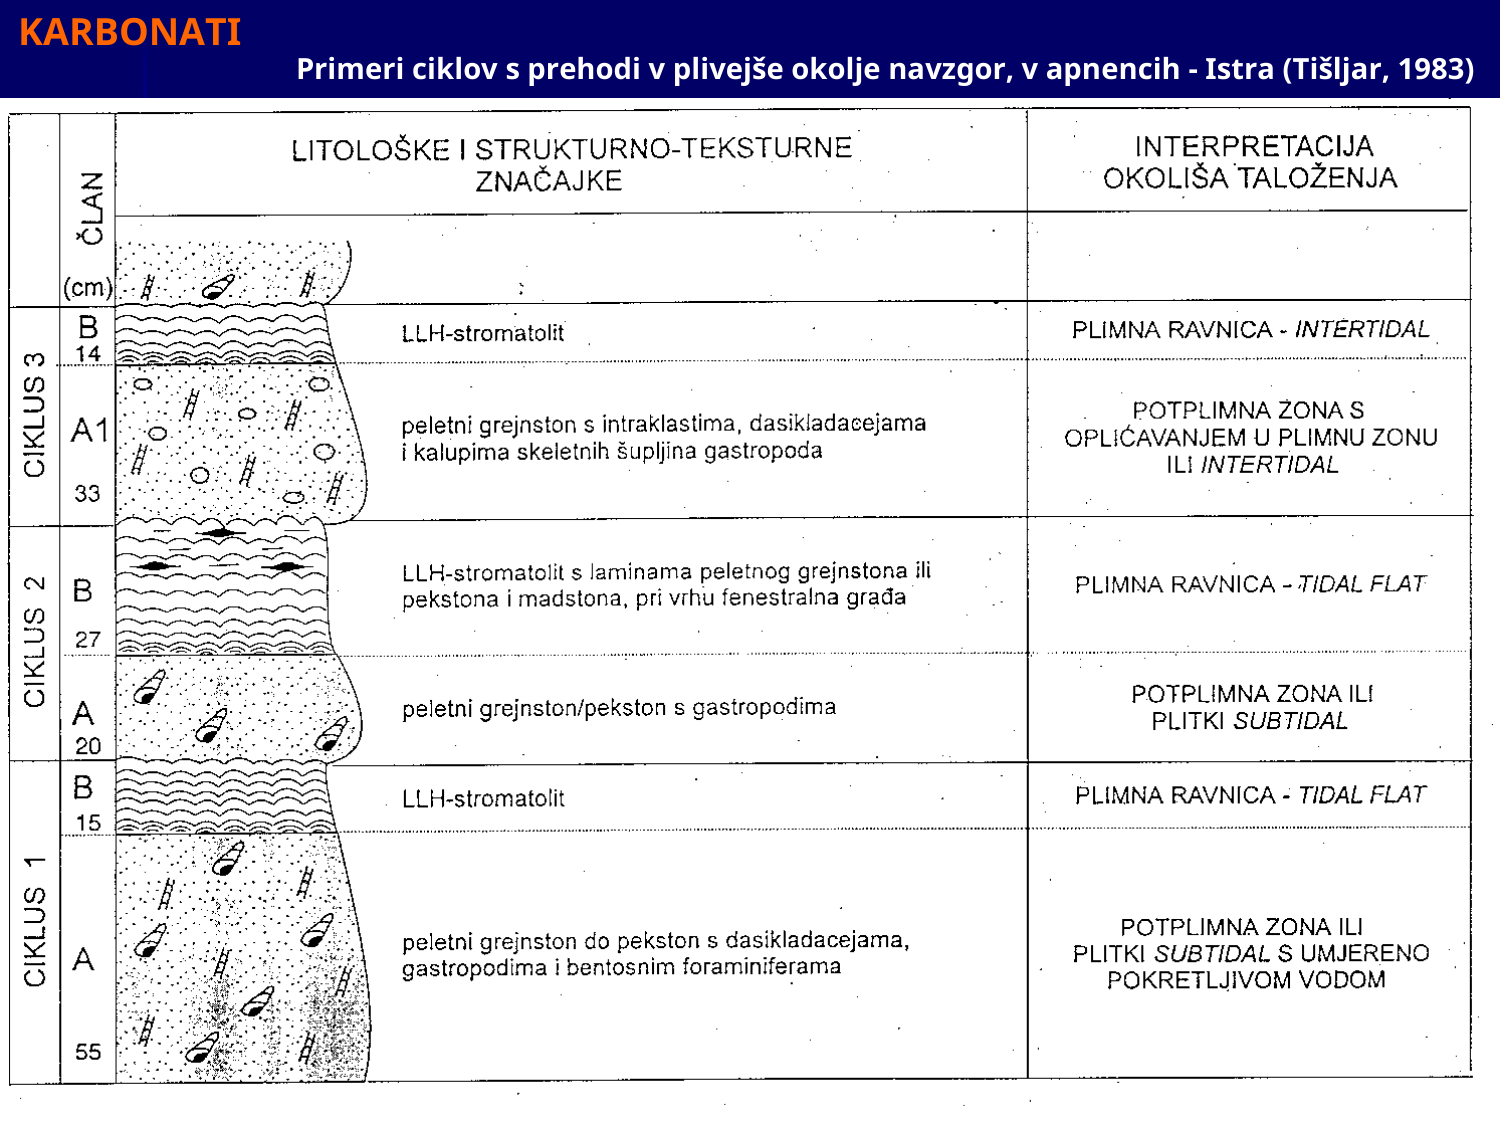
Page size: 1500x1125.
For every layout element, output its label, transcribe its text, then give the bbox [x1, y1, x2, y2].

picture [0, 98, 1500, 1125]
text_box KARBONATI [3, 0, 257, 61]
text_box Primeri ciklov s prehodi v plivejše okolje navzgor, v apnencih - Istra (Tišljar, 1983) [281, 42, 1491, 94]
